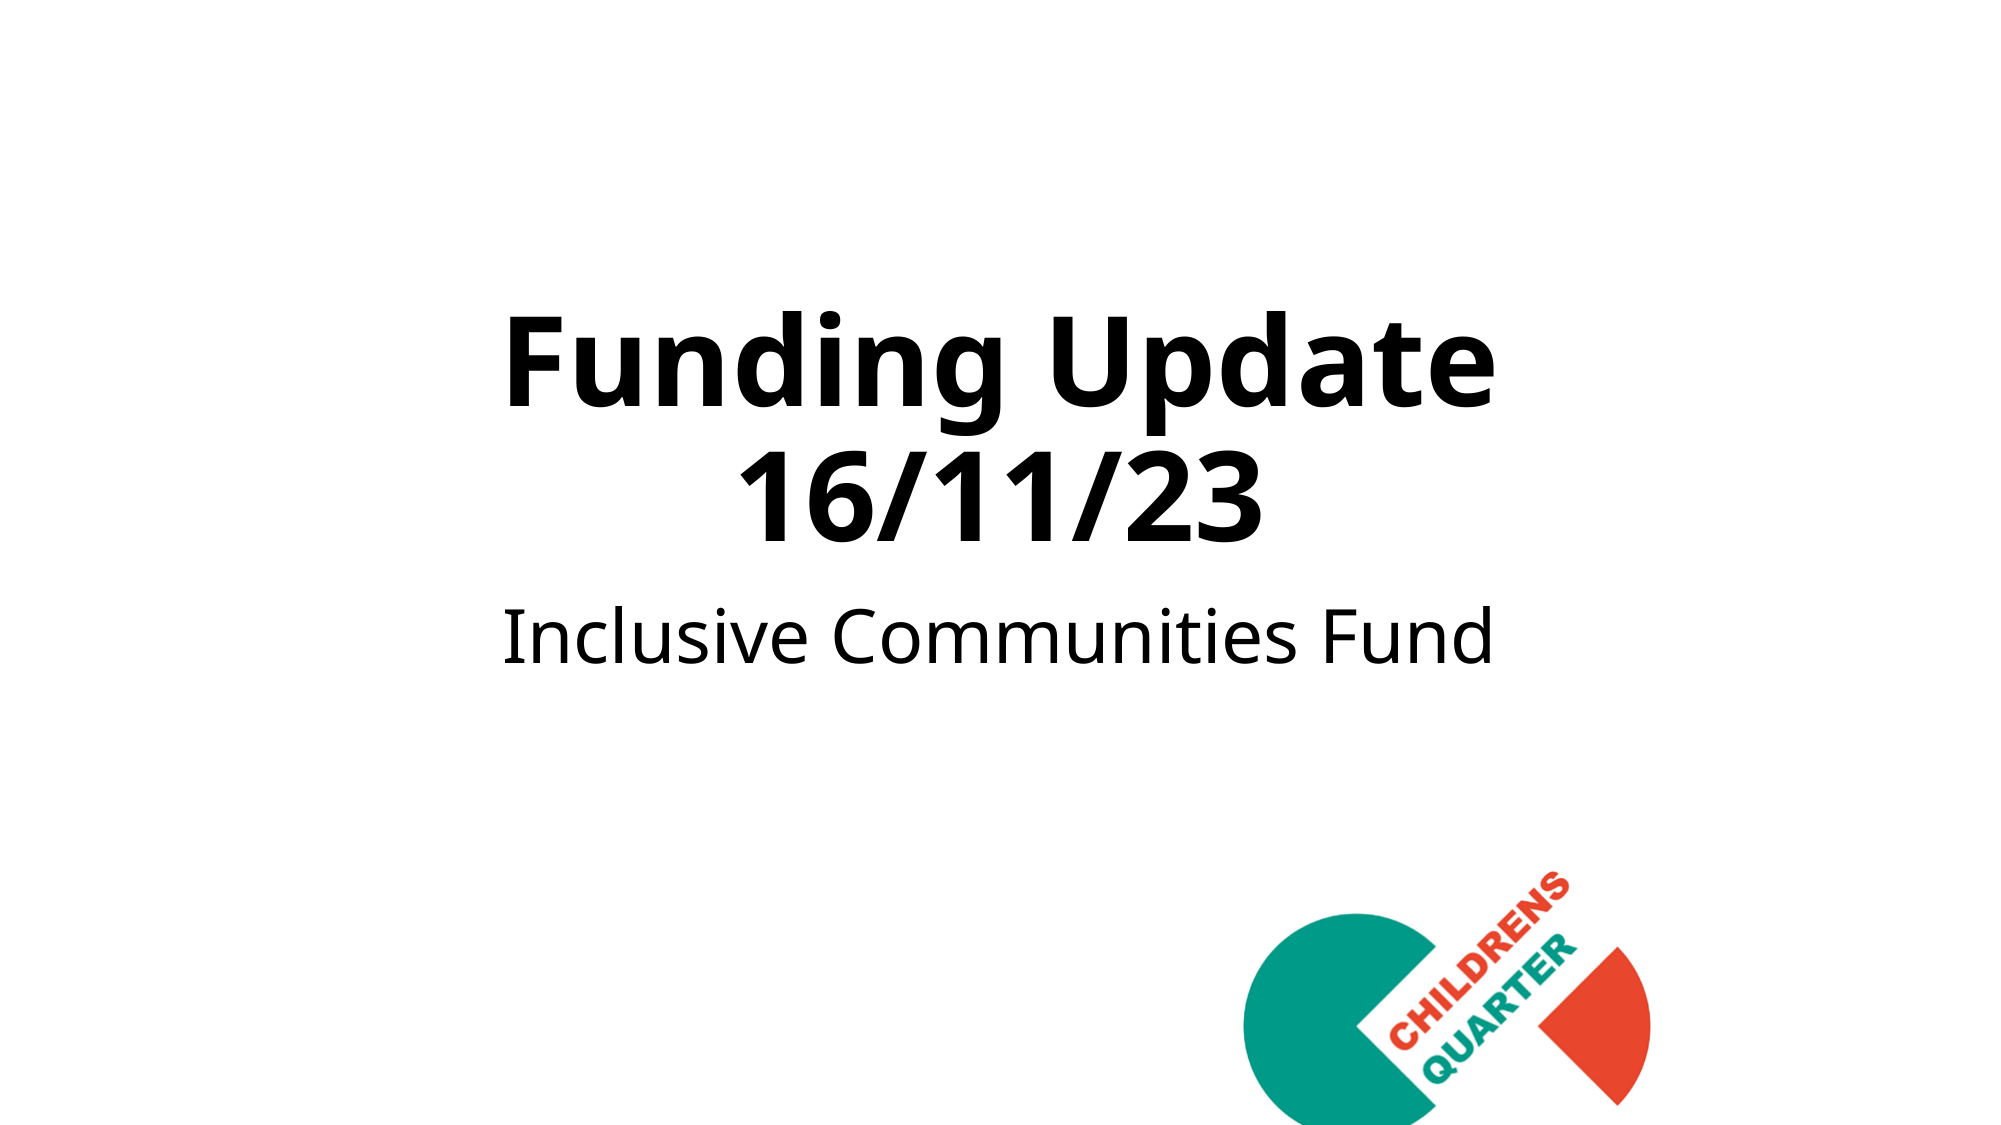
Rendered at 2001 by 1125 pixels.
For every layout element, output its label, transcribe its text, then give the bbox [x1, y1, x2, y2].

picture [1243, 868, 1651, 1125]
subtitle Inclusive Communities Fund [249, 590, 1750, 863]
title Funding Update 16/11/23 [249, 184, 1750, 576]
